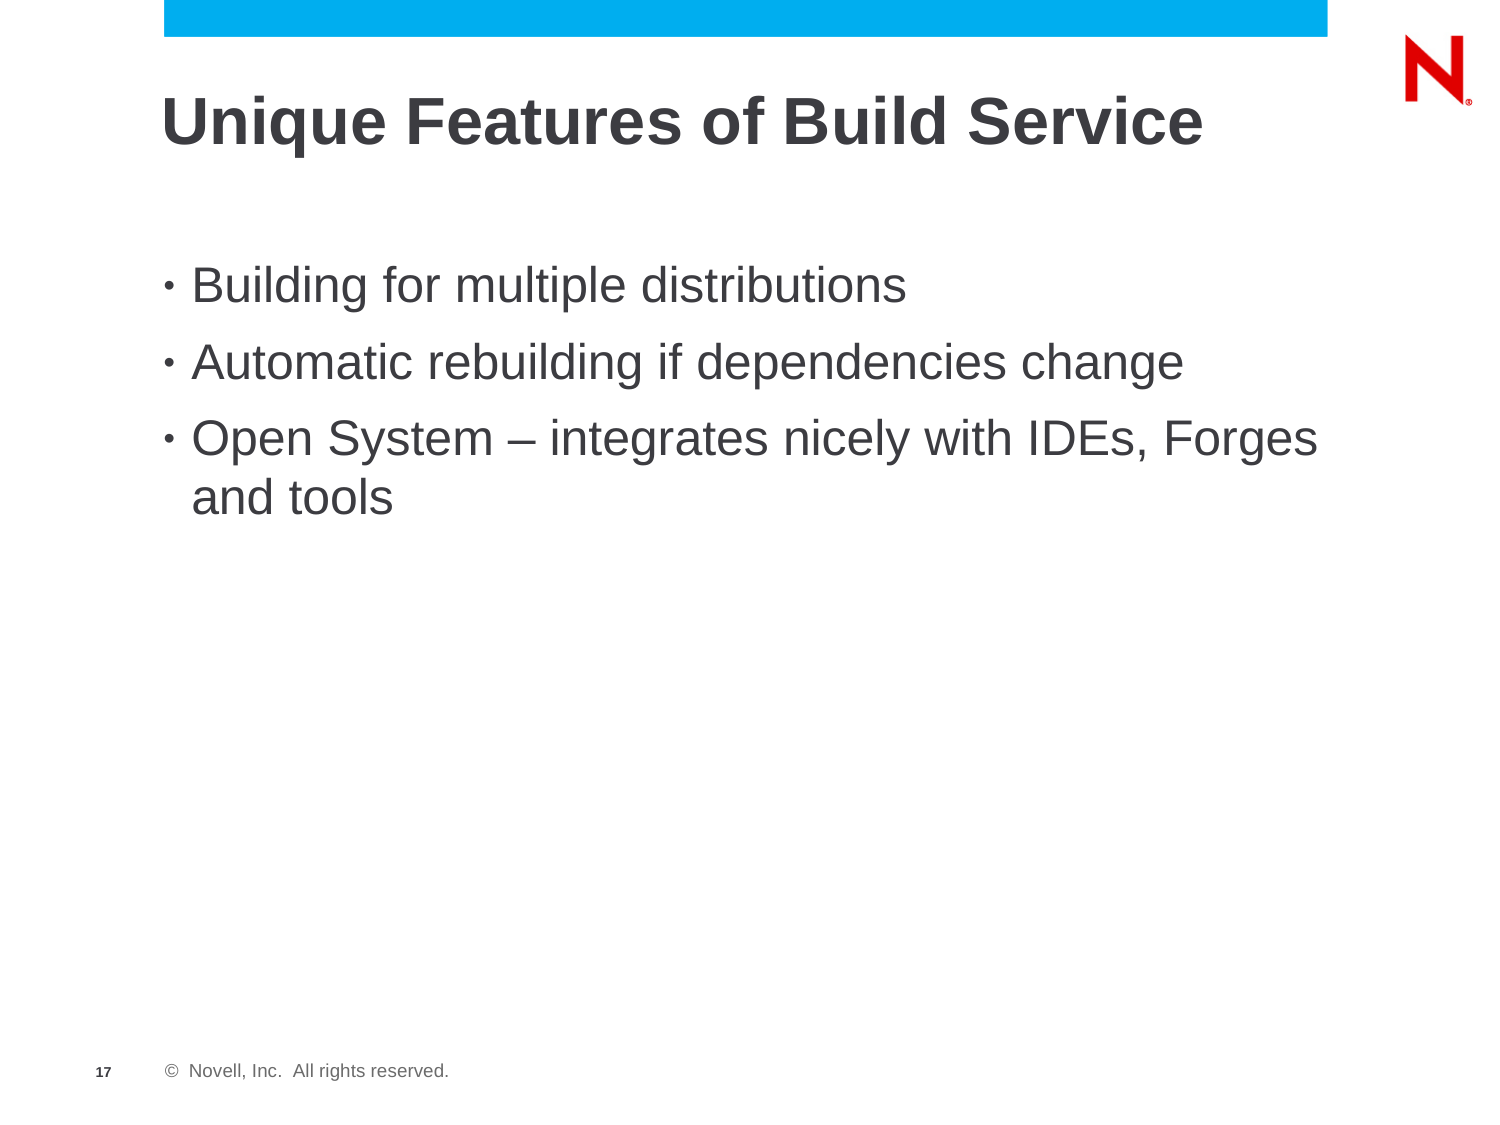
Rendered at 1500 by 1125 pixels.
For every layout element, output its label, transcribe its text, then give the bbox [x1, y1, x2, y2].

title Unique Features of Build Service [161, 41, 1383, 205]
picture [1403, 32, 1473, 107]
list Building for multiple distributions Automatic rebuilding if dependencies change Open System – integrates nicely with IDEs, Forges and tools [163, 254, 1404, 986]
